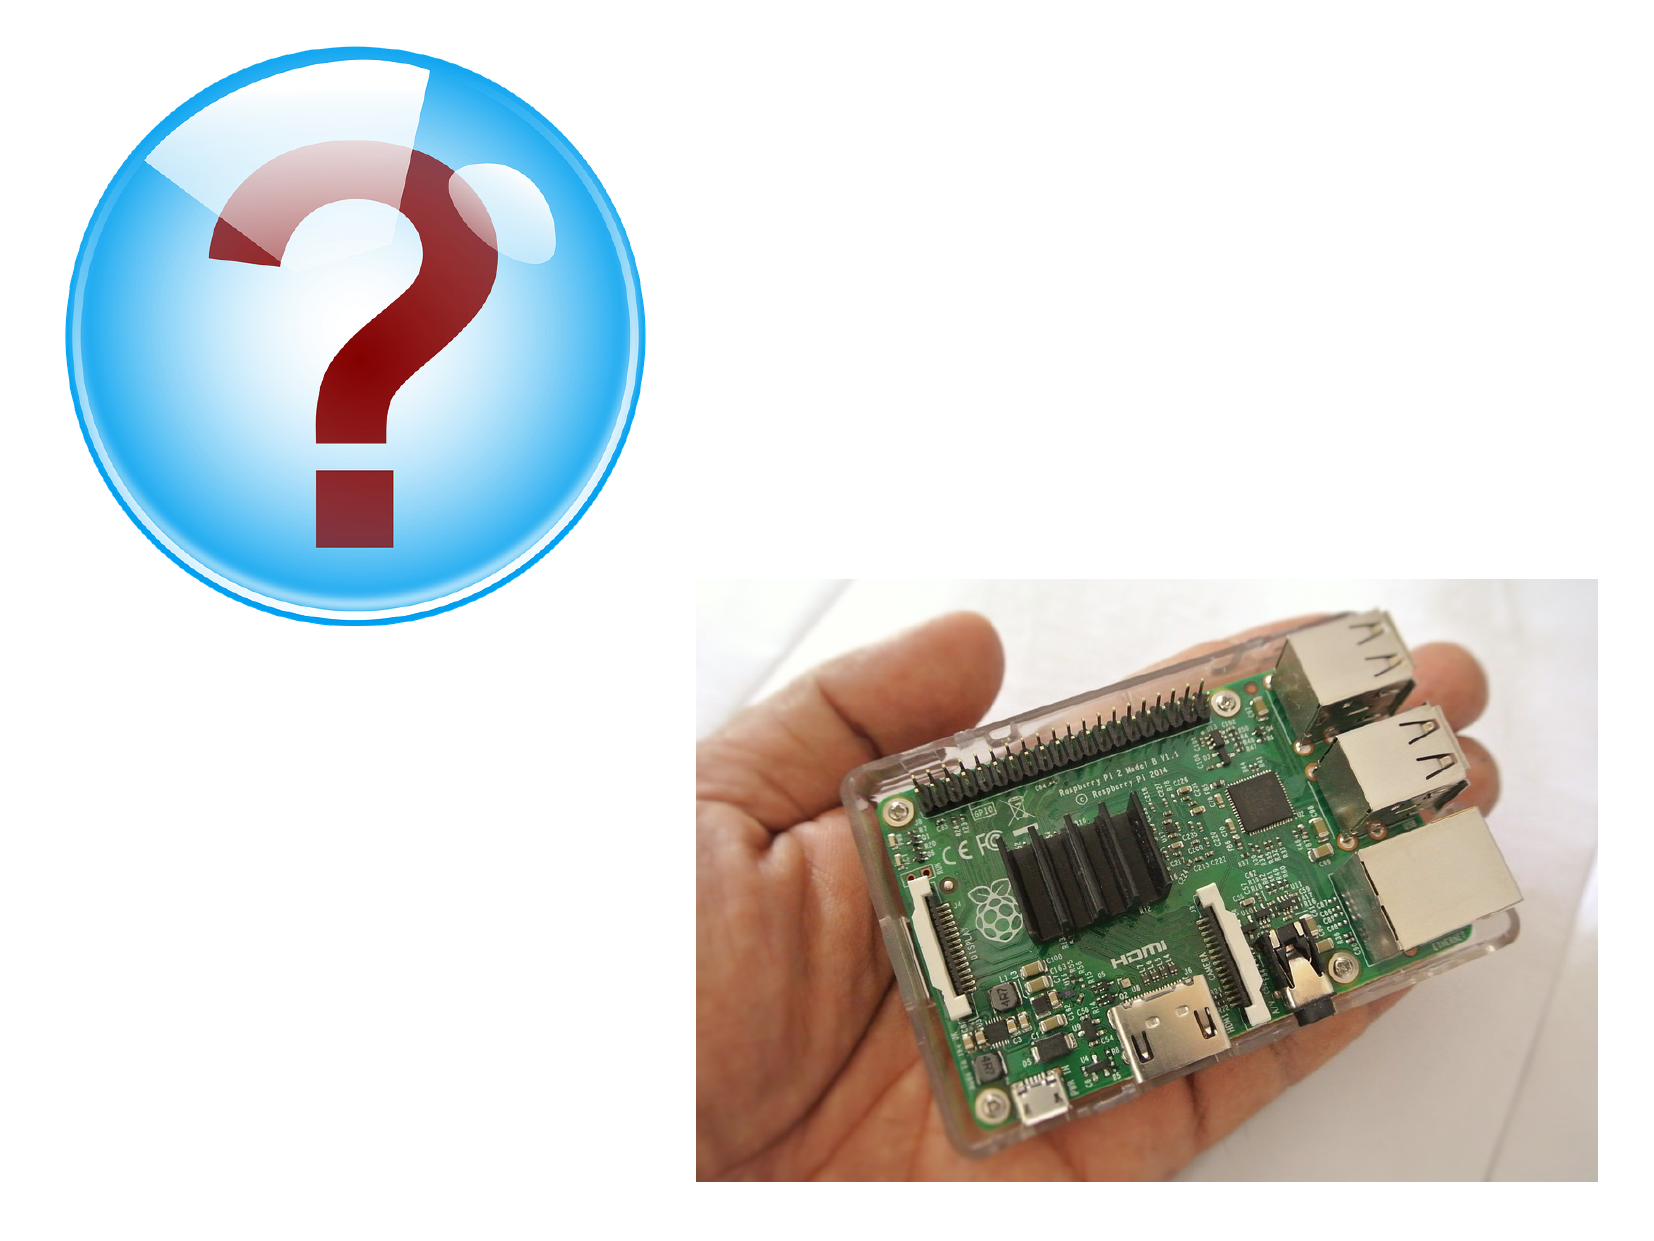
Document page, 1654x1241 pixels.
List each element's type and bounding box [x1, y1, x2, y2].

picture [60, 30, 650, 626]
picture [696, 579, 1598, 1182]
